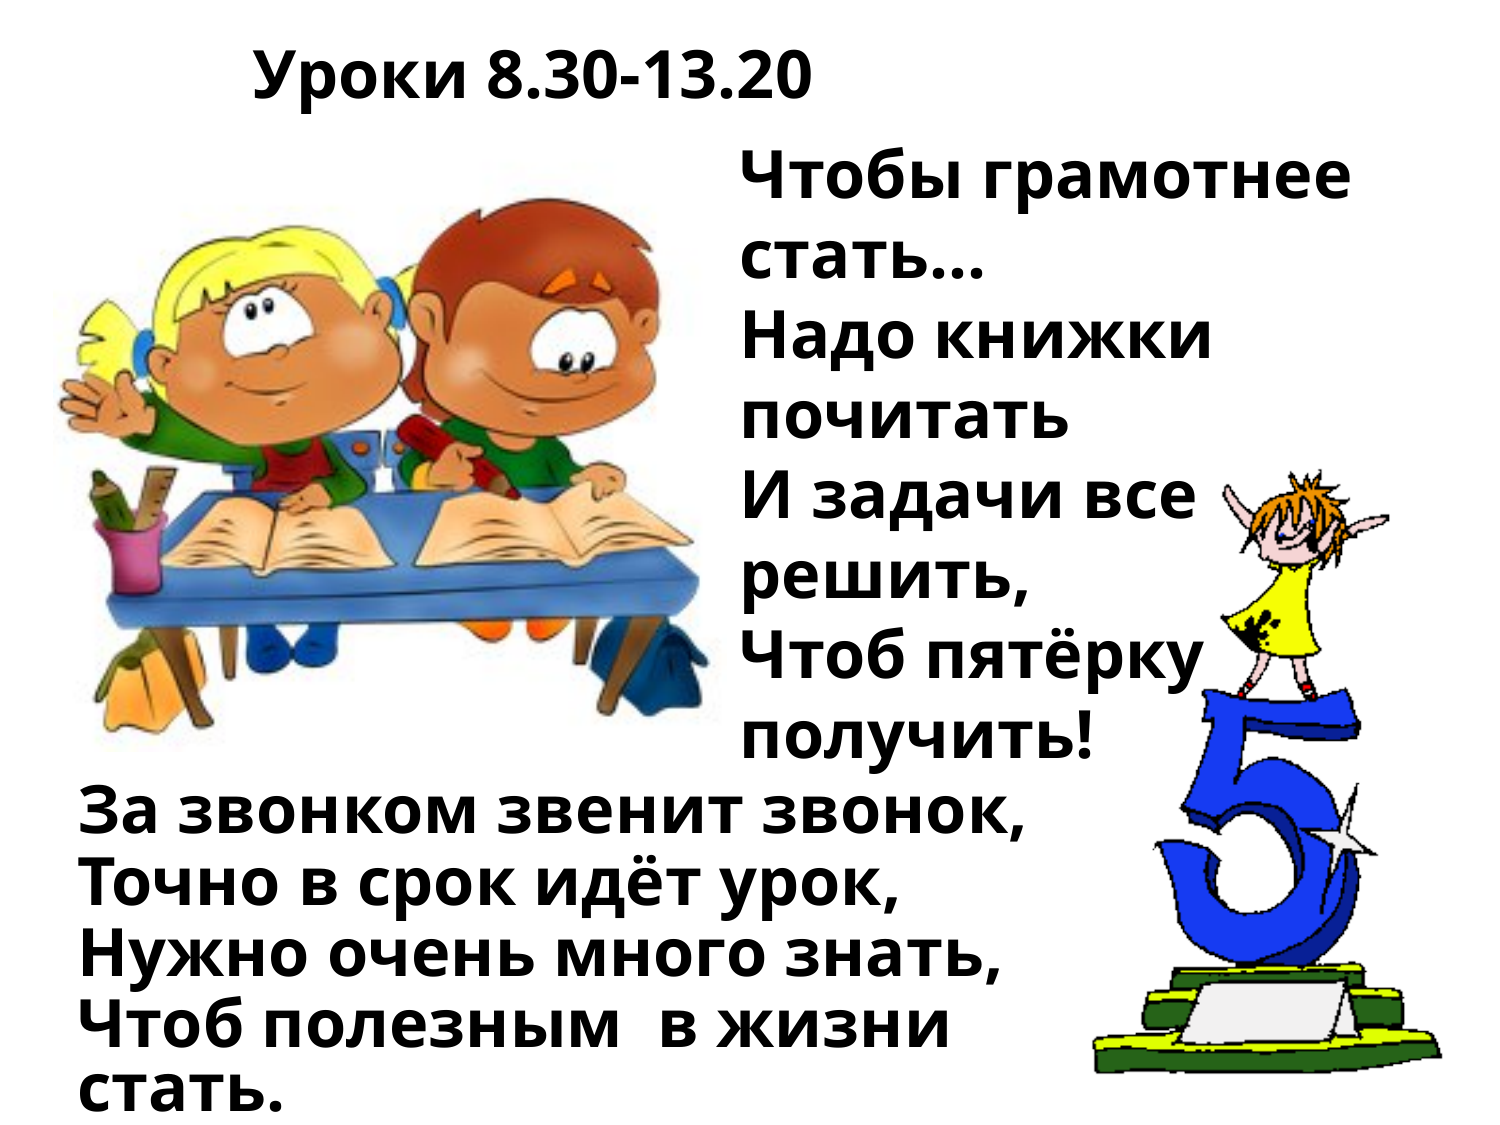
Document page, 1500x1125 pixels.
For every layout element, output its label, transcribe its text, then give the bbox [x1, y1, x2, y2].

text_box Уроки 8.30-13.20 [237, 24, 1313, 120]
picture [53, 78, 727, 752]
picture [1087, 462, 1454, 1078]
text_box За звонком звенит звонок, Точно в срок идёт урок, Нужно очень много знать, Чтоб полезным в жизни стать. [62, 774, 1050, 1125]
text_box Чтобы грамотнее стать… Надо книжки почитать И задачи все решить, Чтоб пятёрку получить! [724, 124, 1463, 860]
